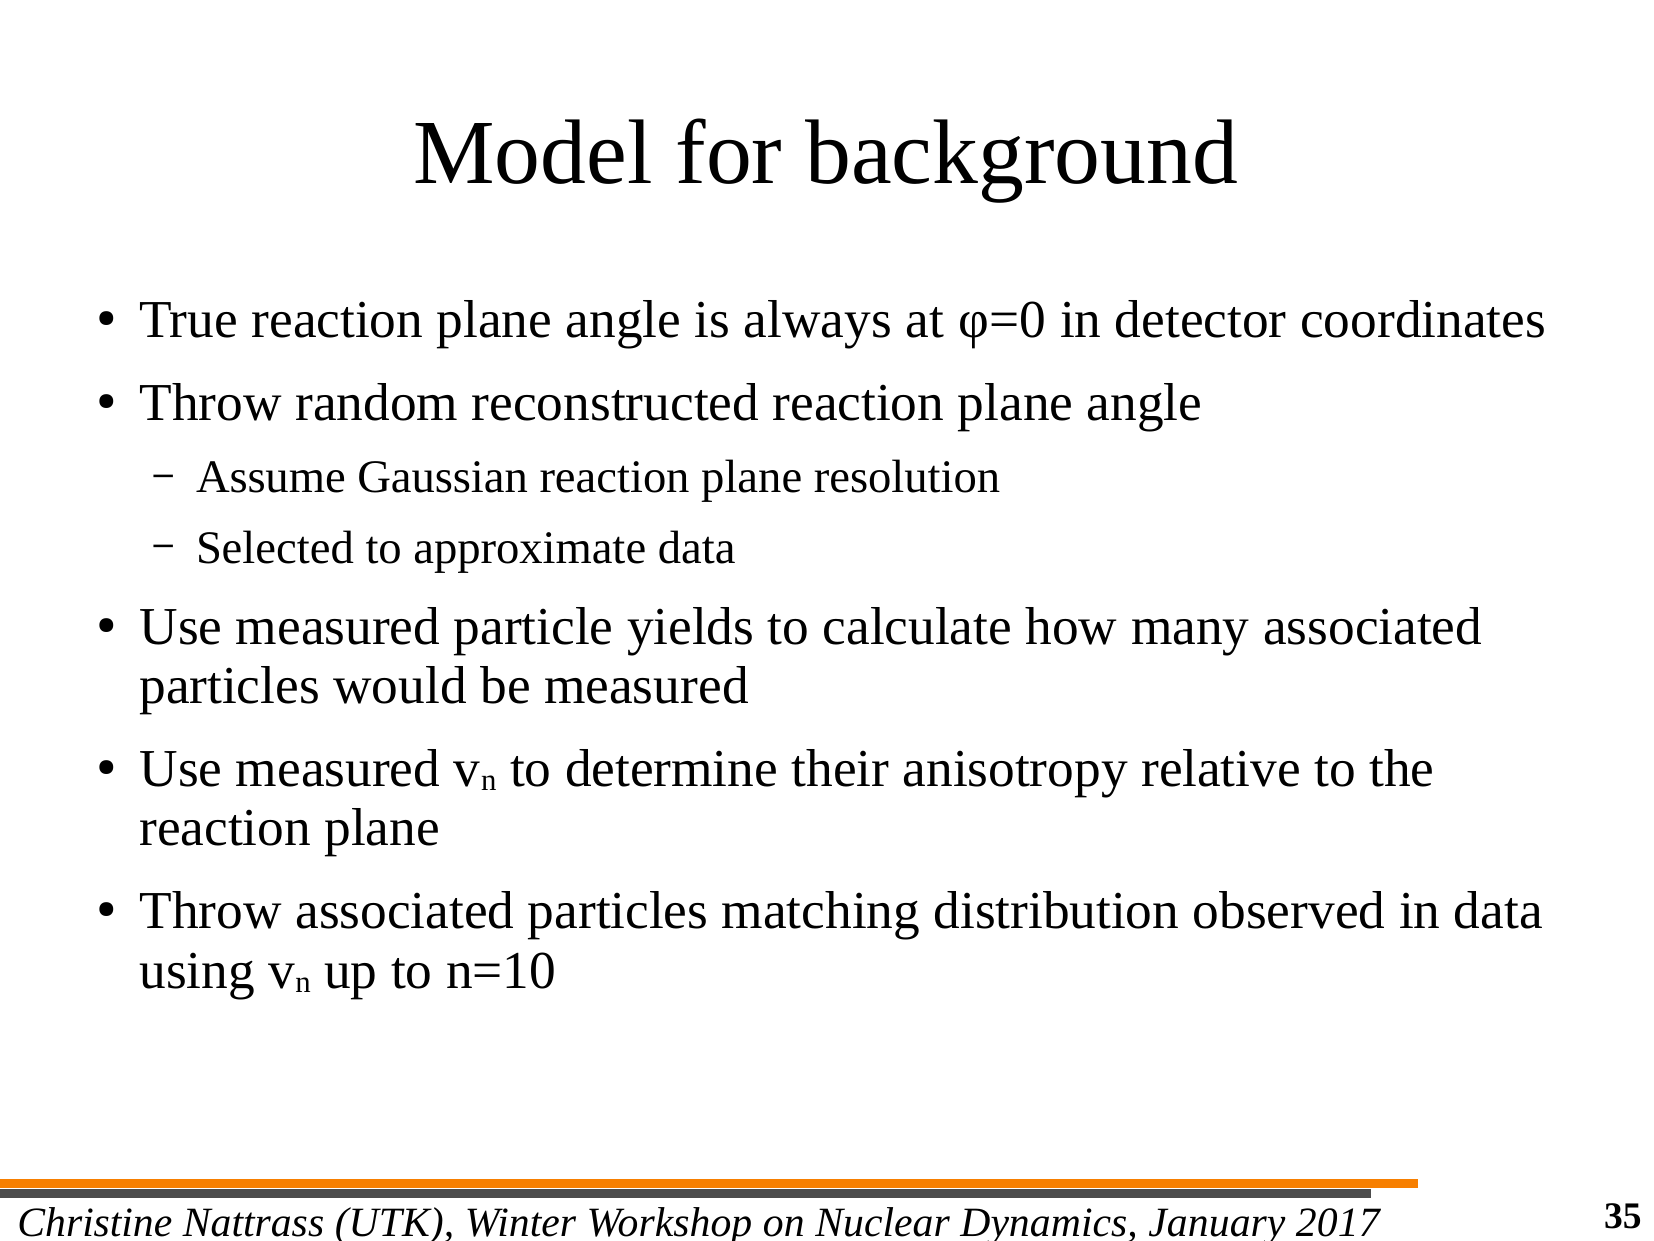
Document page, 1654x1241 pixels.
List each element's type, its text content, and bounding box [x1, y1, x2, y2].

title Model for background [82, 49, 1571, 257]
list True reaction plane angle is always at φ=0 in detector coordinates Throw random reconstructed reaction plane angle Assume Gaussian reaction plane resolution Selected to approximate data Use measured particle yields to calculate how many associated particles would be measured Use measured vn to determine their anisotropy relative to the reaction plane Throw associated particles matching distribution observed in data using vn up to n=10 [82, 290, 1571, 1010]
